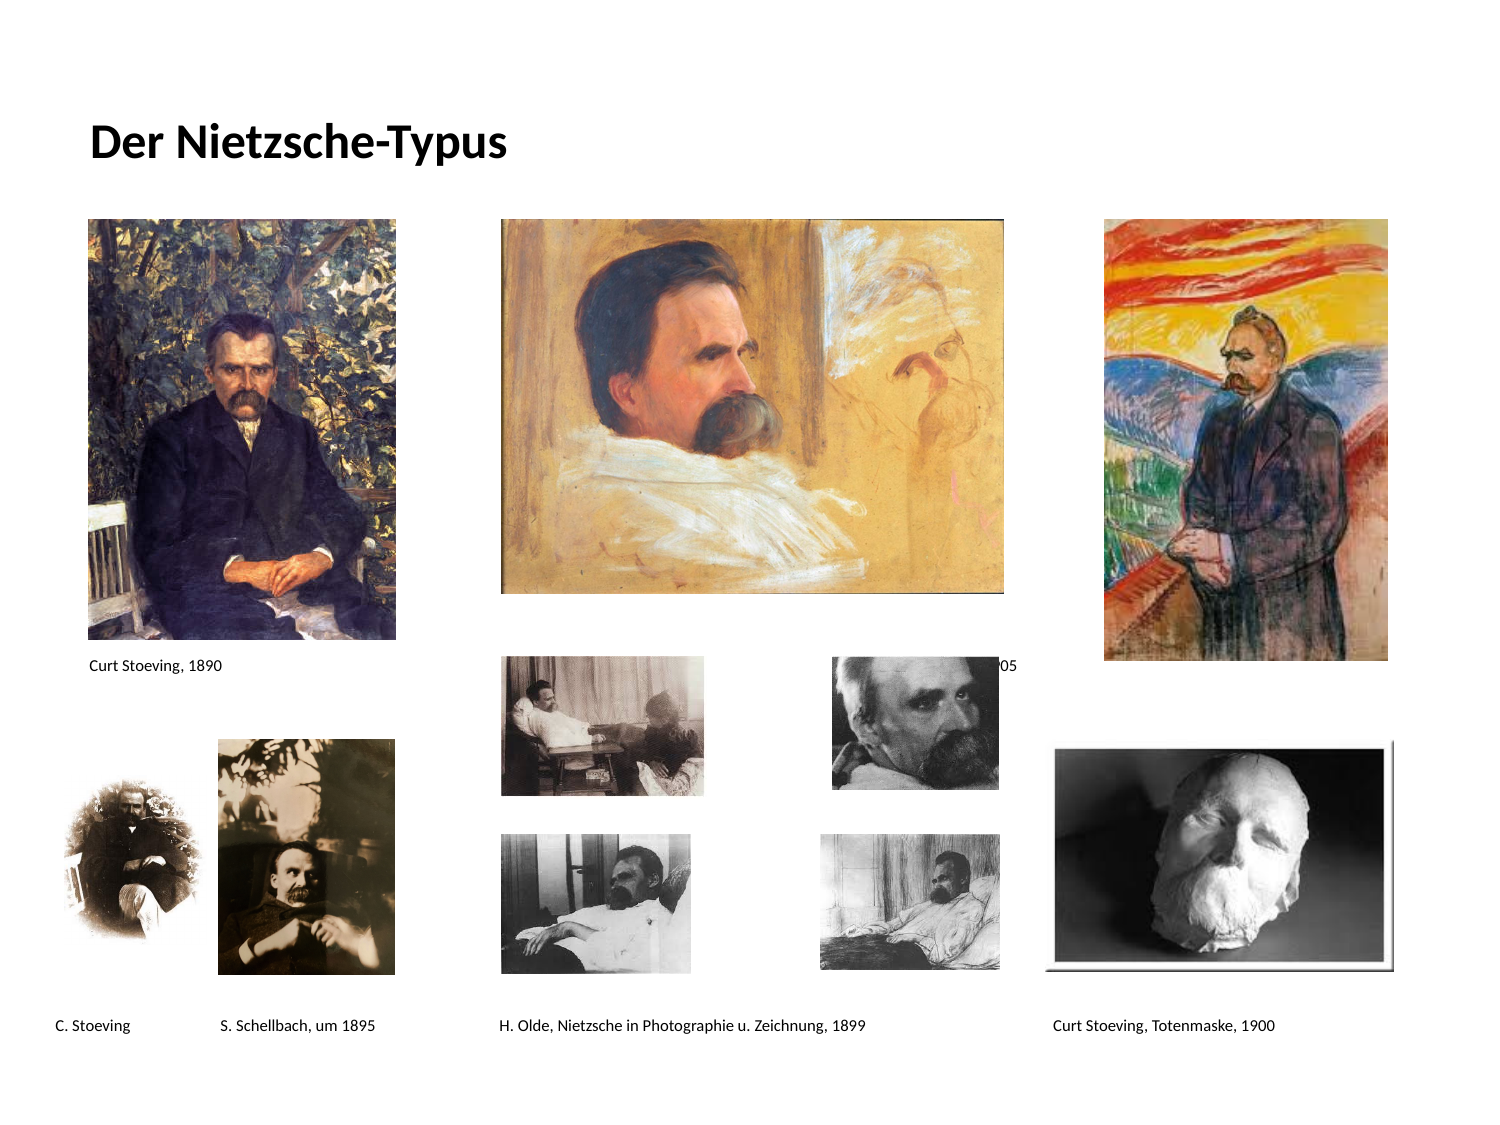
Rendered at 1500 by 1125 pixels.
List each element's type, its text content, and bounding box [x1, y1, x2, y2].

picture [218, 739, 395, 975]
picture [64, 775, 207, 945]
picture [820, 834, 1000, 970]
picture [832, 656, 999, 790]
text_box C. Stoeving S. Schellbach, um 1895 H. Olde, Nietzsche in Photographie u. Zeichnung, 1899 Curt Stoeving, Totenmaske, 1900 [17, 998, 1412, 1044]
list Curt Stoeving, 1890 Edvard Munch, 1905 [64, 219, 1415, 1035]
picture [1045, 739, 1394, 972]
title Der Nietzsche-Typus [75, 45, 1425, 233]
picture [88, 219, 396, 640]
picture [501, 834, 691, 974]
picture [501, 219, 1004, 594]
picture [1104, 219, 1388, 661]
picture [501, 656, 707, 799]
